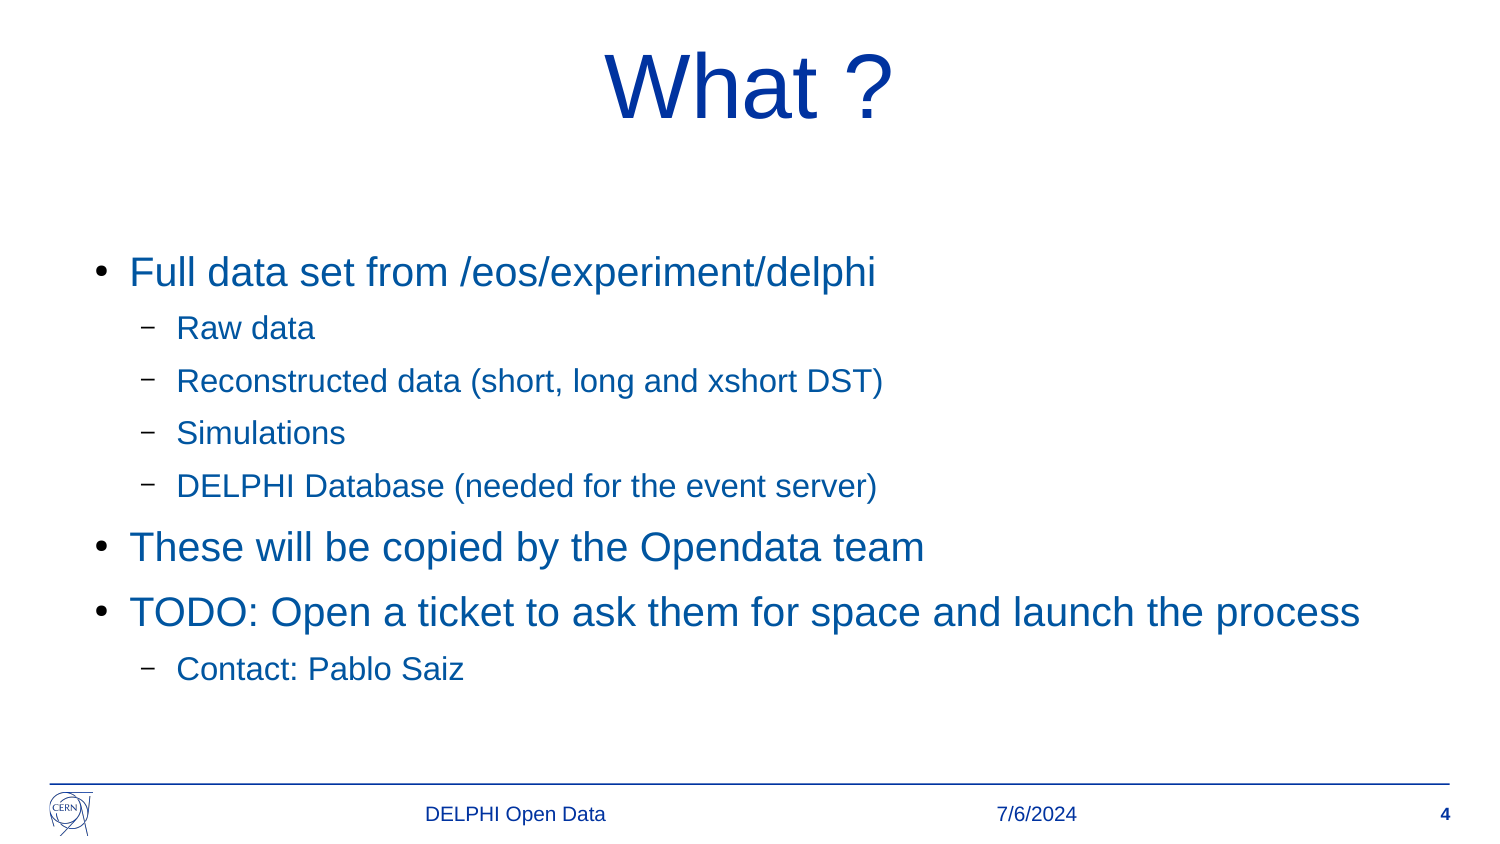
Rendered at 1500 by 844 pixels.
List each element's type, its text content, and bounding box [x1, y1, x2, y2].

list Full data set from /eos/experiment/delphi Raw data Reconstructed data (short, long and xshort DST) Simulations DELPHI Database (needed for the event server) These will be copied by the Opendata team TODO: Open a ticket to ask them for space and launch the process Contact: Pablo Saiz [82, 183, 1371, 733]
title What ? [75, 28, 1425, 145]
